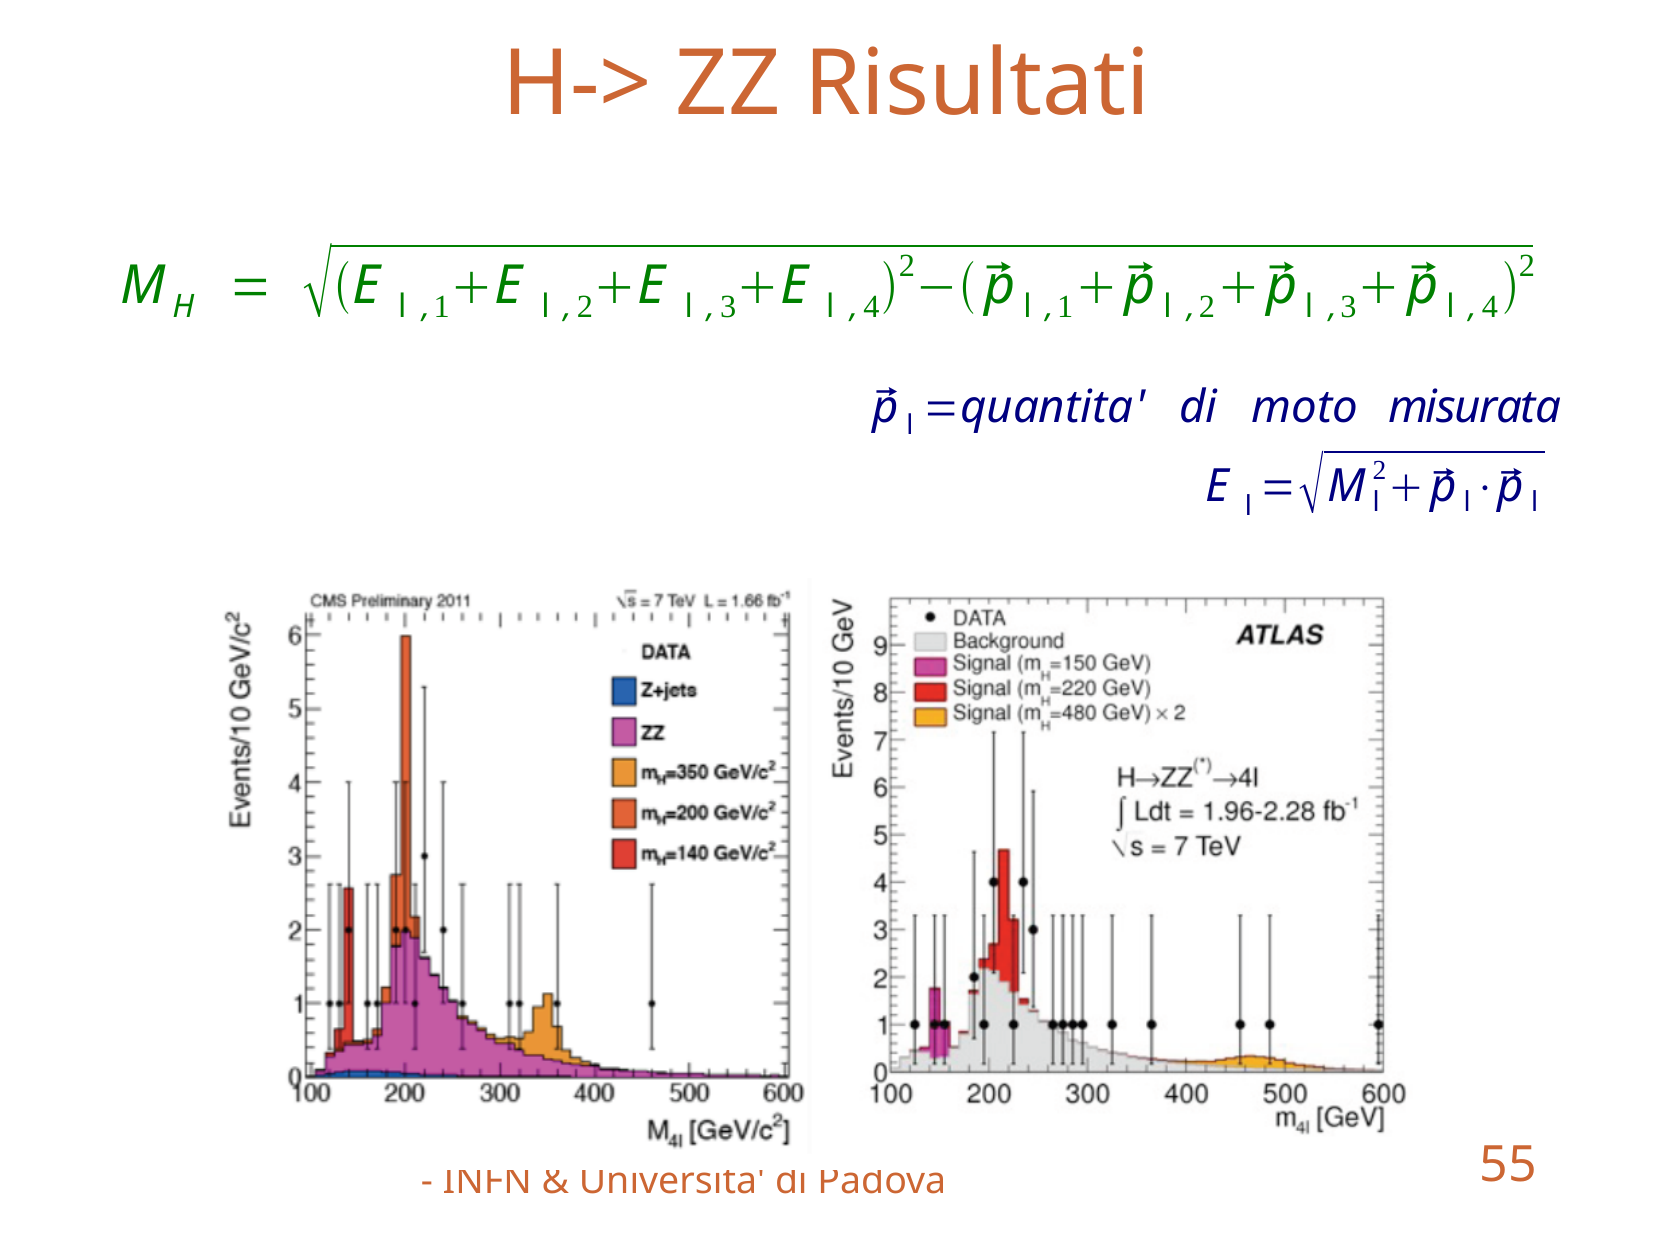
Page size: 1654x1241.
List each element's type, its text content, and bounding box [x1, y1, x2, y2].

chart [862, 378, 1565, 531]
chart [113, 241, 1541, 338]
title H-> ZZ Risultati [41, 8, 1613, 151]
picture [216, 578, 1426, 1170]
